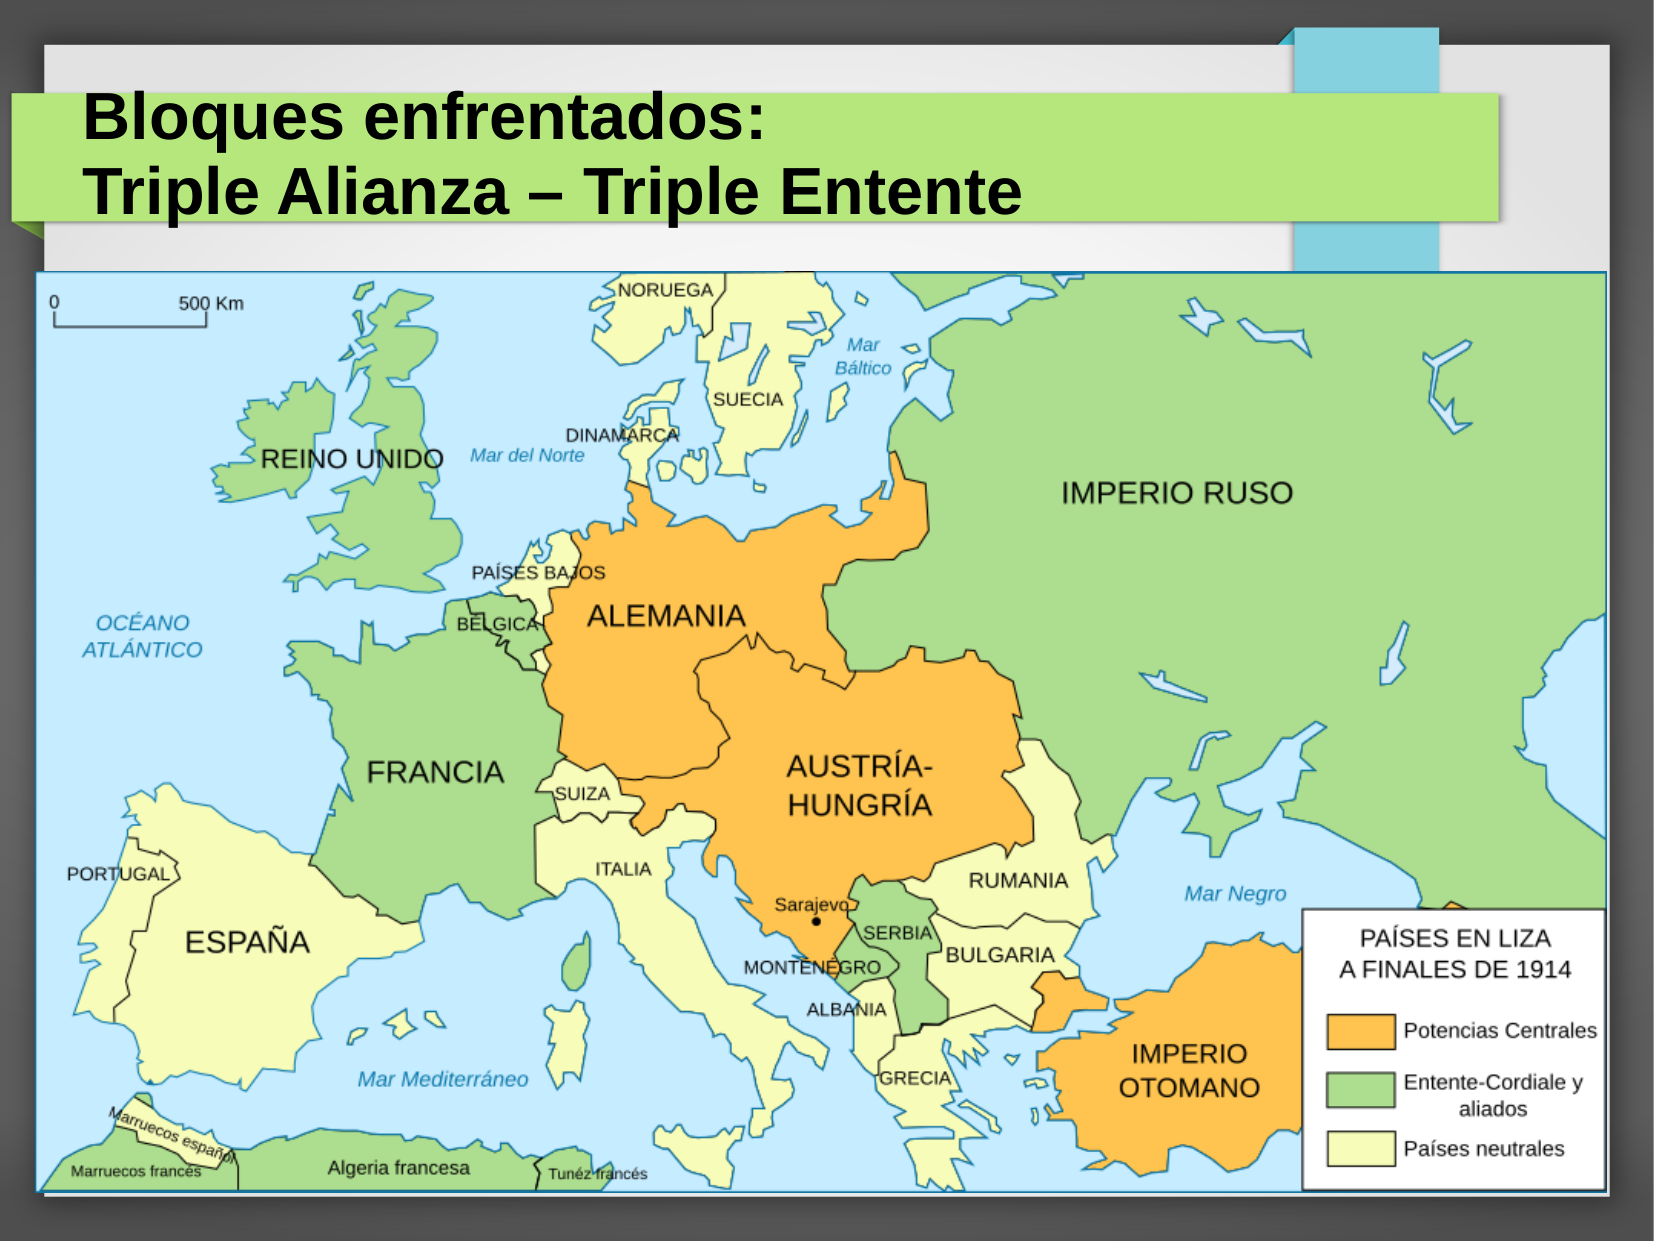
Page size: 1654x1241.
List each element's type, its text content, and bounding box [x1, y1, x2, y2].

title Bloques enfrentados: Triple Alianza – Triple Entente [82, 78, 1264, 229]
picture [0, 0, 1654, 1241]
